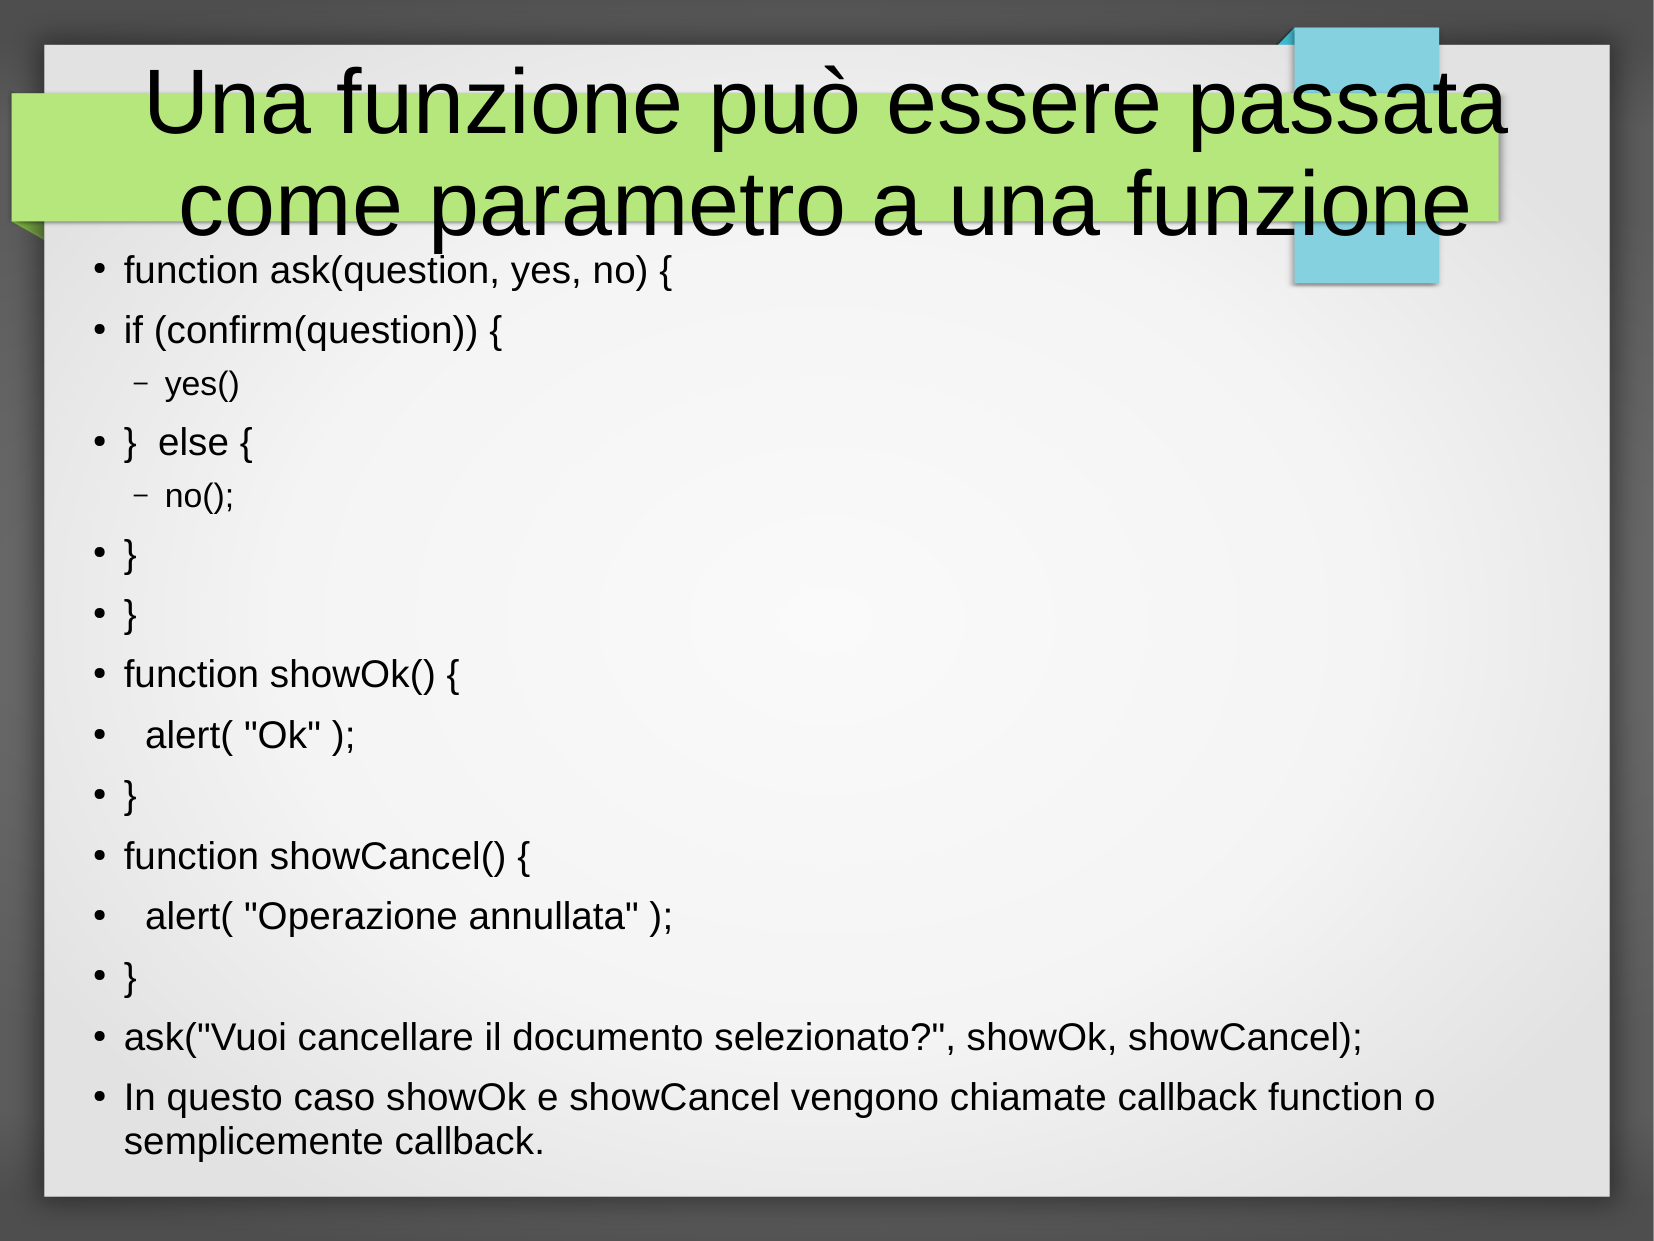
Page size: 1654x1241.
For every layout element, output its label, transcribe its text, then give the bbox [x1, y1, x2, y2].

list function ask(question, yes, no) { if (confirm(question)) { yes() } else { no(); } } function showOk() { alert( "Ok" ); } function showCancel() { alert( "Operazione annullata" ); } ask("Vuoi cancellare il documento selezionato?", showOk, showCancel); In questo caso showOk e showCancel vengono chiamate callback function o semplicemente callback. [82, 248, 1571, 1170]
title Una funzione può essere passata come parametro a una funzione [82, 49, 1571, 248]
picture [0, 0, 1654, 1241]
